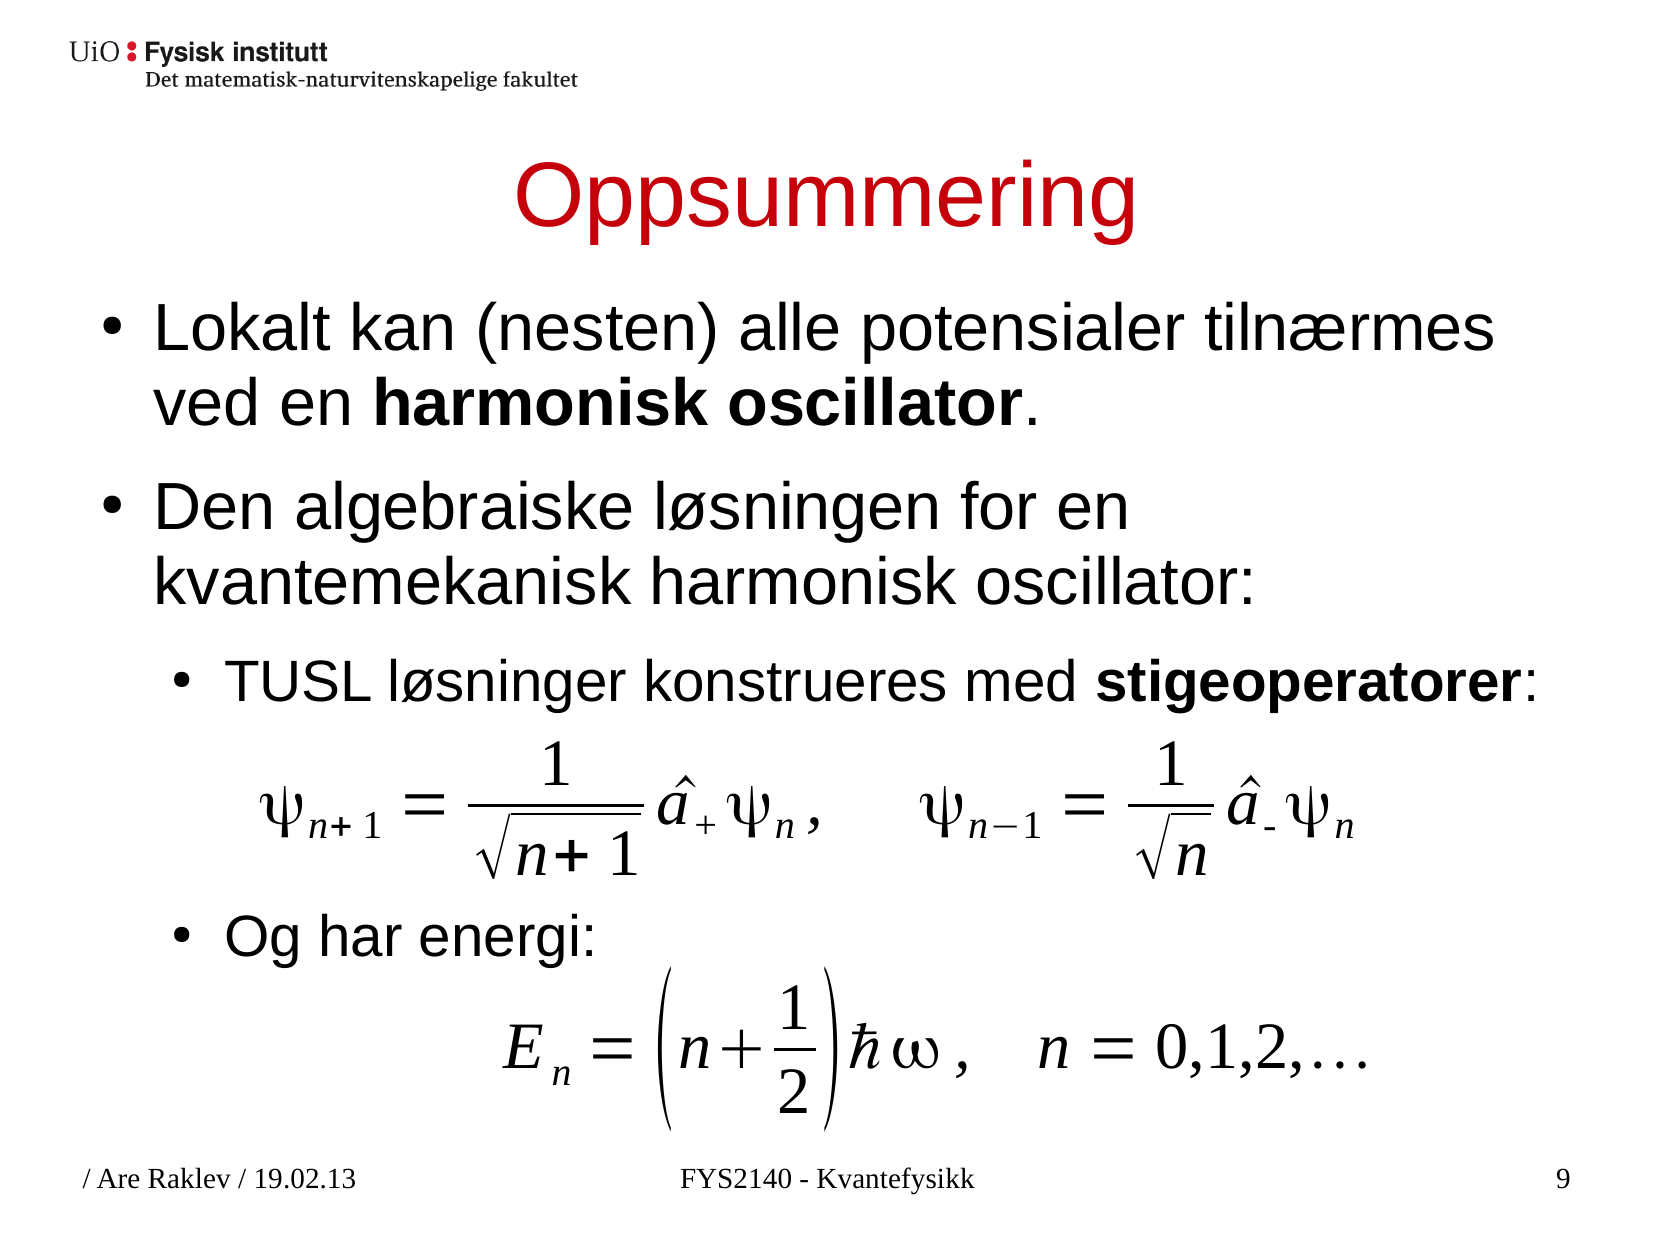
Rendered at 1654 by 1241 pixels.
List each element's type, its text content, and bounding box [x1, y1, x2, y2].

chart [251, 726, 1362, 890]
chart [493, 962, 1380, 1136]
list Lokalt kan (nesten) alle potensialer tilnærmes ved en harmonisk oscillator. Den algebraiske løsningen for en kvantemekanisk harmonisk oscillator: TUSL løsninger konstrueres med stigeoperatorer: Og har energi: [82, 290, 1576, 1094]
title Oppsummering [82, 90, 1571, 290]
picture [68, 37, 581, 93]
